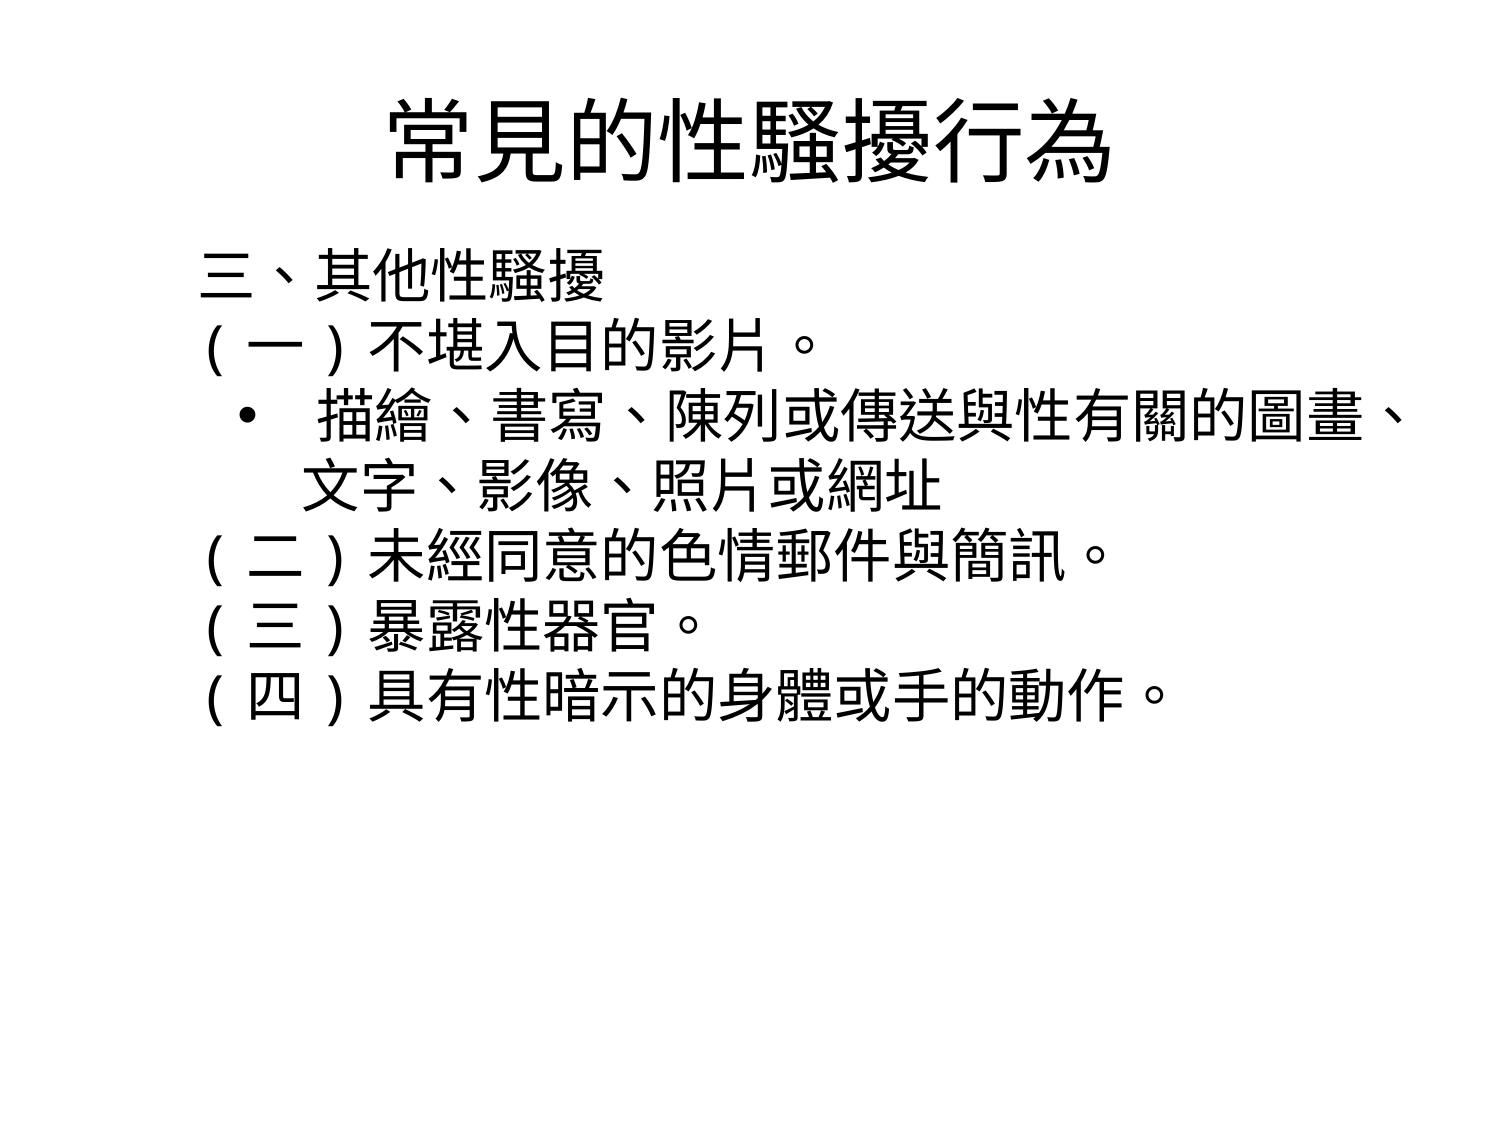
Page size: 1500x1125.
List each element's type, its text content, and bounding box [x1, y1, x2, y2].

title 常見的性騷擾行為 [75, 45, 1425, 233]
text_box 三、其他性騷擾 (一)不堪入目的影片。 描繪、書寫、陳列或傳送與性有關的圖畫、 文字、影像、照片或網址 (二)未經同意的色情郵件與簡訊。 (三)暴露性器官。 (四)具有性暗示的身體或手的動作。 [182, 231, 1388, 782]
